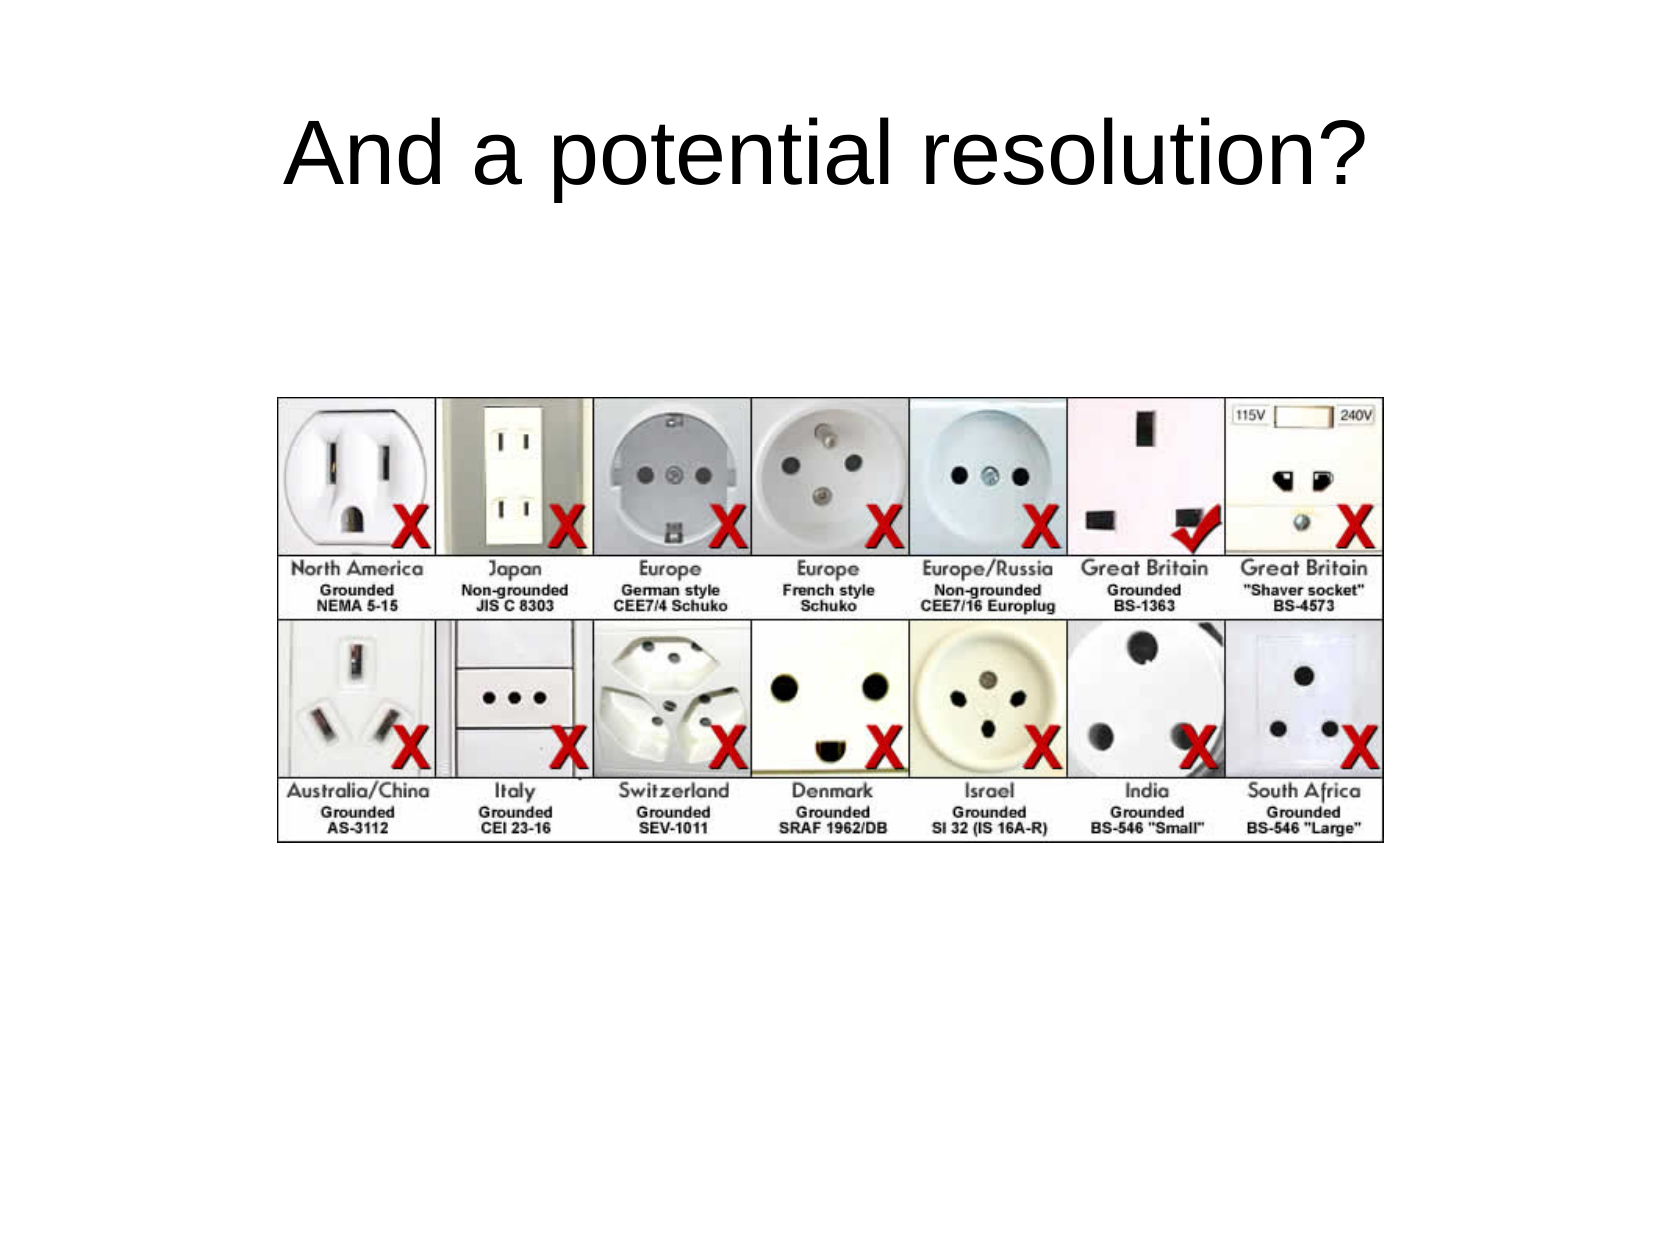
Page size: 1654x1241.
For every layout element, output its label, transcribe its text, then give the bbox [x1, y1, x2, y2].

title And a potential resolution? [82, 49, 1571, 257]
picture [277, 397, 1384, 843]
